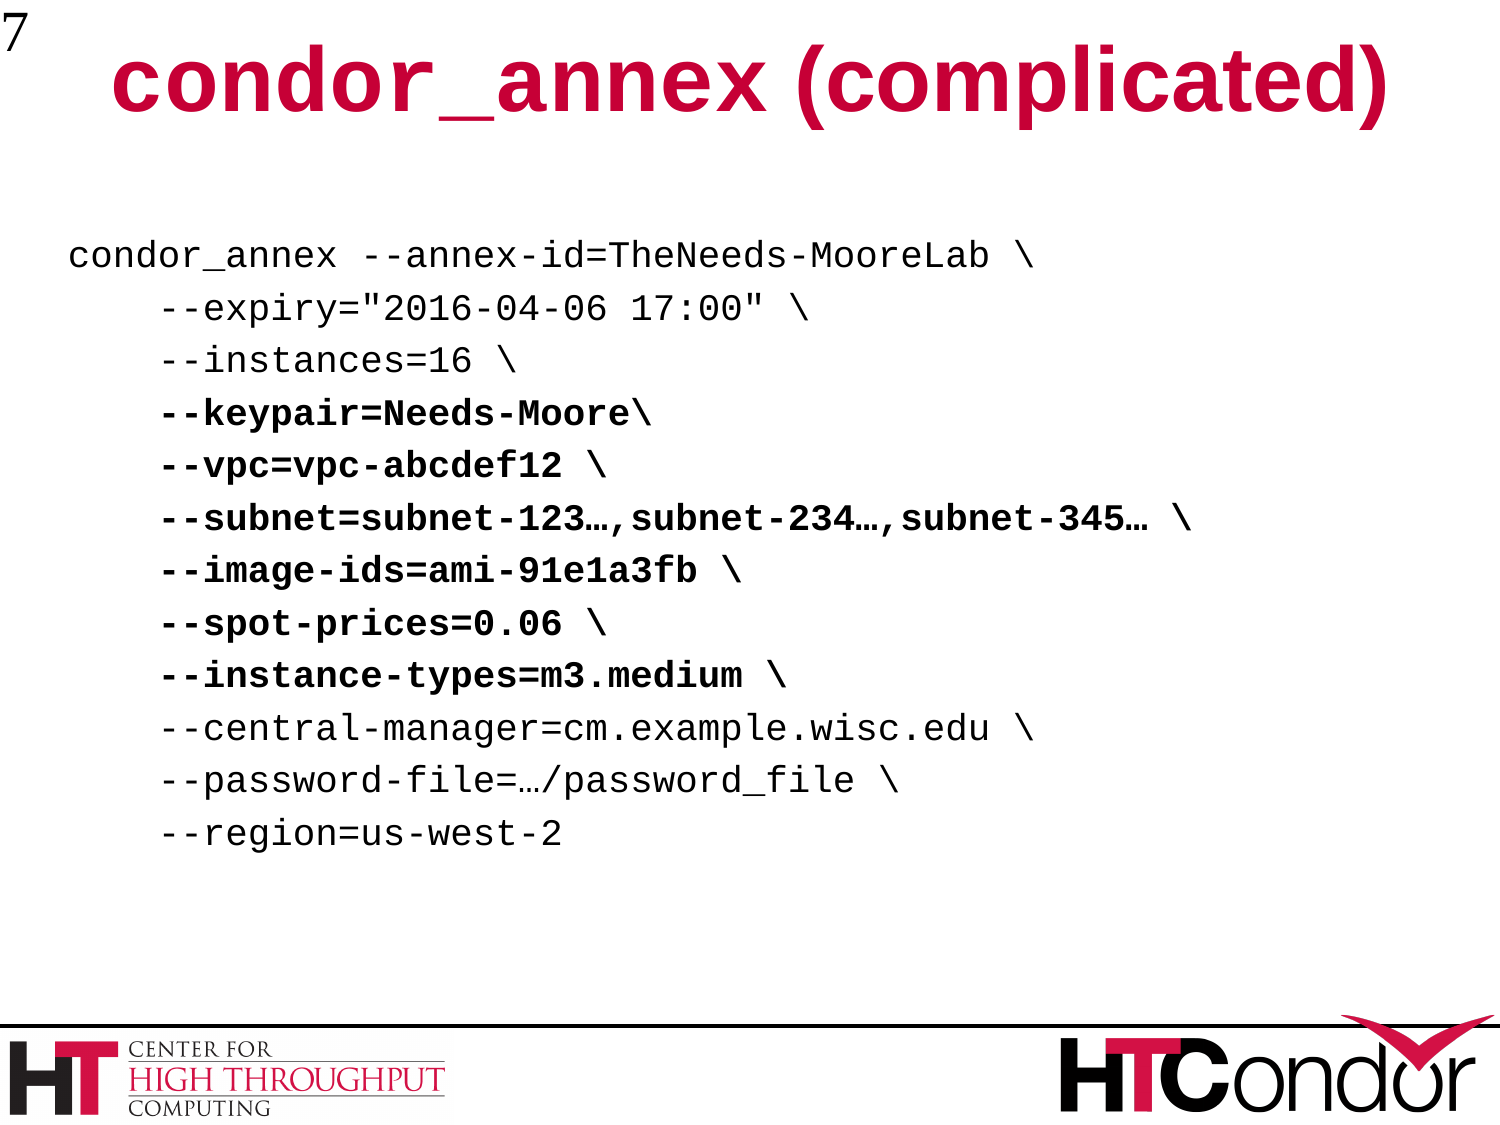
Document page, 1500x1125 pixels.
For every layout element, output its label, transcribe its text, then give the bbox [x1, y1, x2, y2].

picture [0, 1029, 454, 1125]
picture [1055, 1014, 1500, 1119]
title condor_annex (complicated) [0, 0, 1500, 150]
list condor_annex --annex-id=TheNeeds-MooreLab \ --expiry="2016-04-06 17:00" \ --instances=16 \ --keypair=Needs-Moore\ --vpc=vpc-abcdef12 \ --subnet=subnet-123…,subnet-234…,subnet-345… \ --image-ids=ami-91e1a3fb \ --spot-prices=0.06 \ --instance-types=m3.medium \ --central-manager=cm.example.wisc.edu \ --password-file=…/password_file \ --region=us-west-2 [52, 222, 1431, 916]
